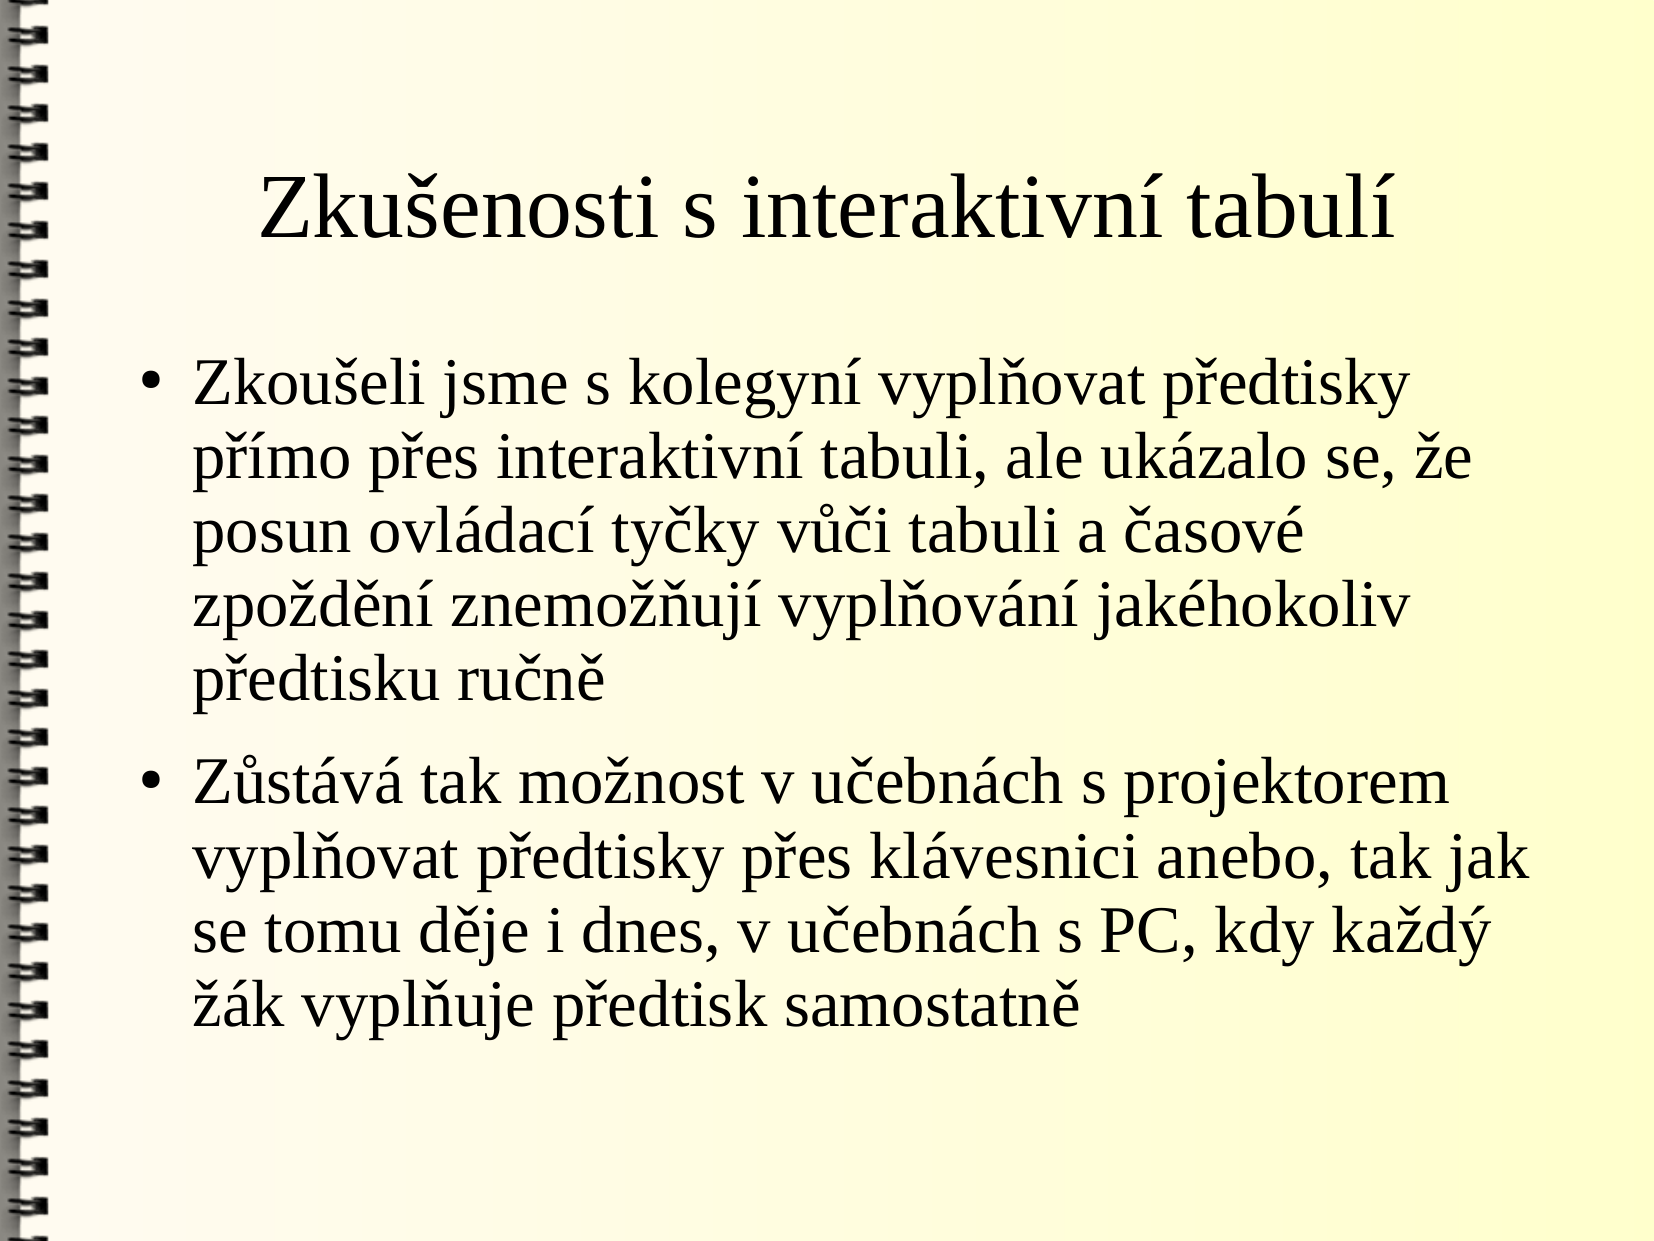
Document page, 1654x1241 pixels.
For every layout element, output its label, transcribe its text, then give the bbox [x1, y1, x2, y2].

picture [0, 0, 1654, 1241]
list Zkoušeli jsme s kolegyní vyplňovat předtisky přímo přes interaktivní tabuli, ale ukázalo se, že posun ovládací tyčky vůči tabuli a časové zpoždění znemožňují vyplňování jakéhokoliv předtisku ručně Zůstává tak možnost v učebnách s projektorem vyplňovat předtisky přes klávesnici anebo, tak jak se tomu děje i dnes, v učebnách s PC, kdy každý žák vyplňuje předtisk samostatně [121, 344, 1534, 1164]
title Zkušenosti s interaktivní tabulí [121, 102, 1534, 311]
